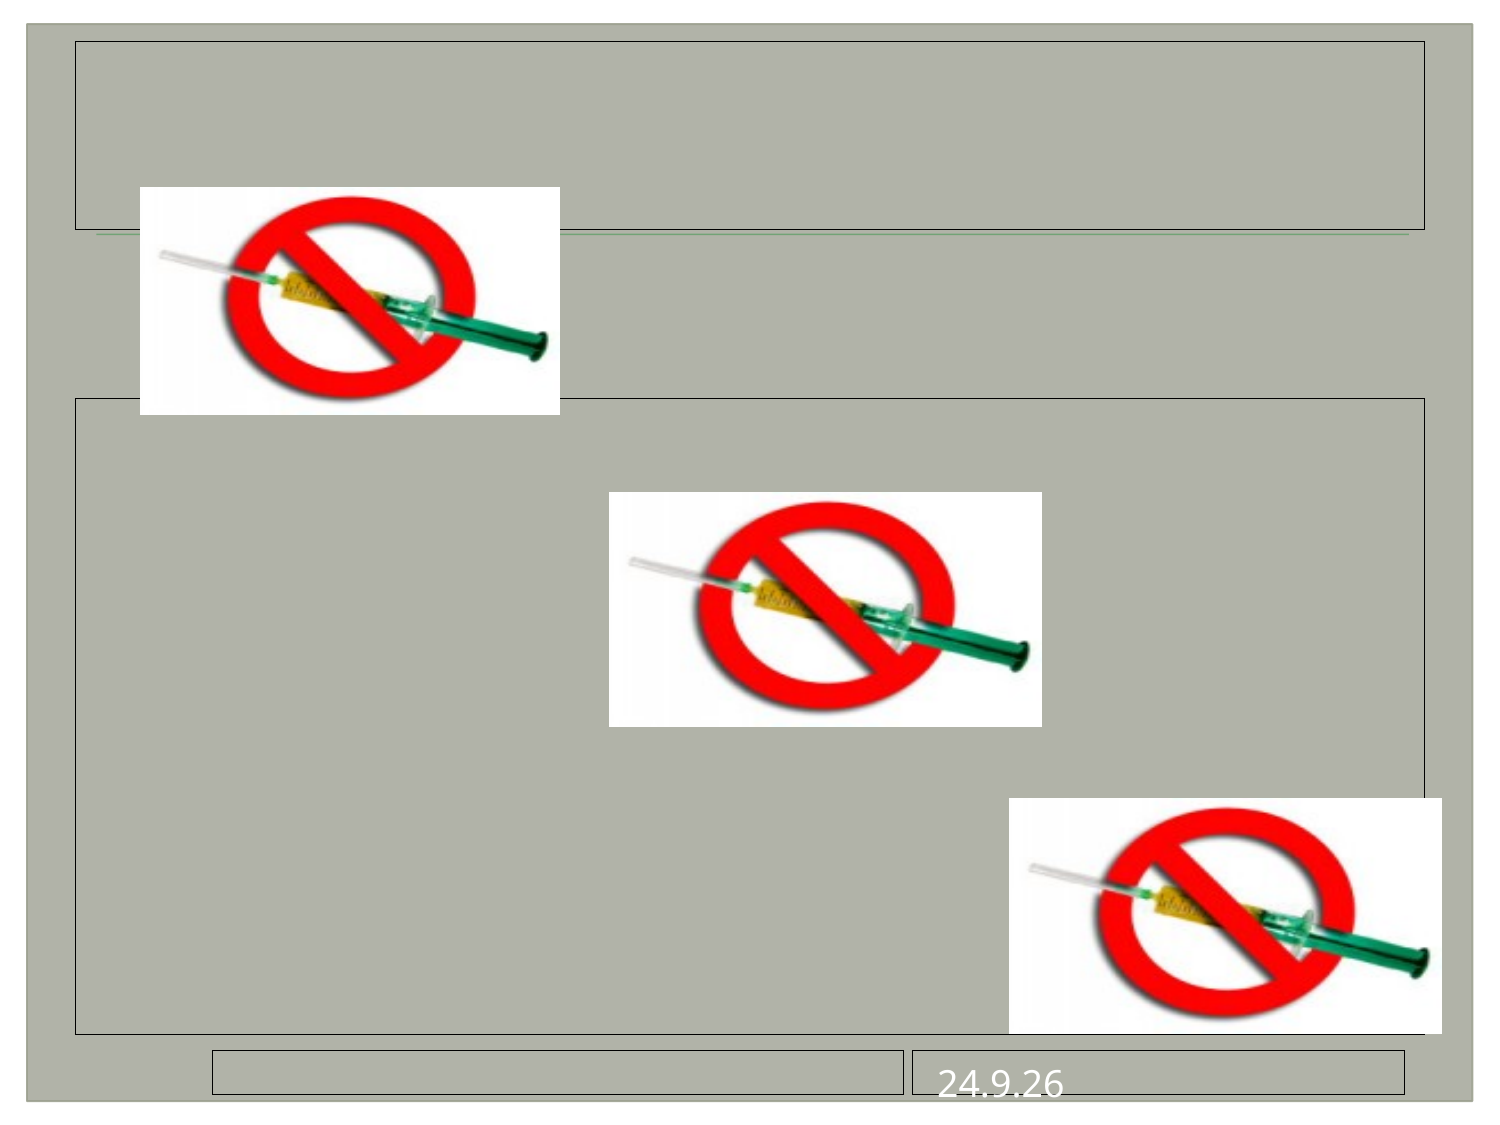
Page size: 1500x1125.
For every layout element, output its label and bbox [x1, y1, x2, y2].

picture [609, 492, 1042, 727]
picture [140, 187, 560, 415]
title [75, 41, 1425, 230]
list [75, 398, 1425, 1035]
picture [1009, 798, 1442, 1034]
